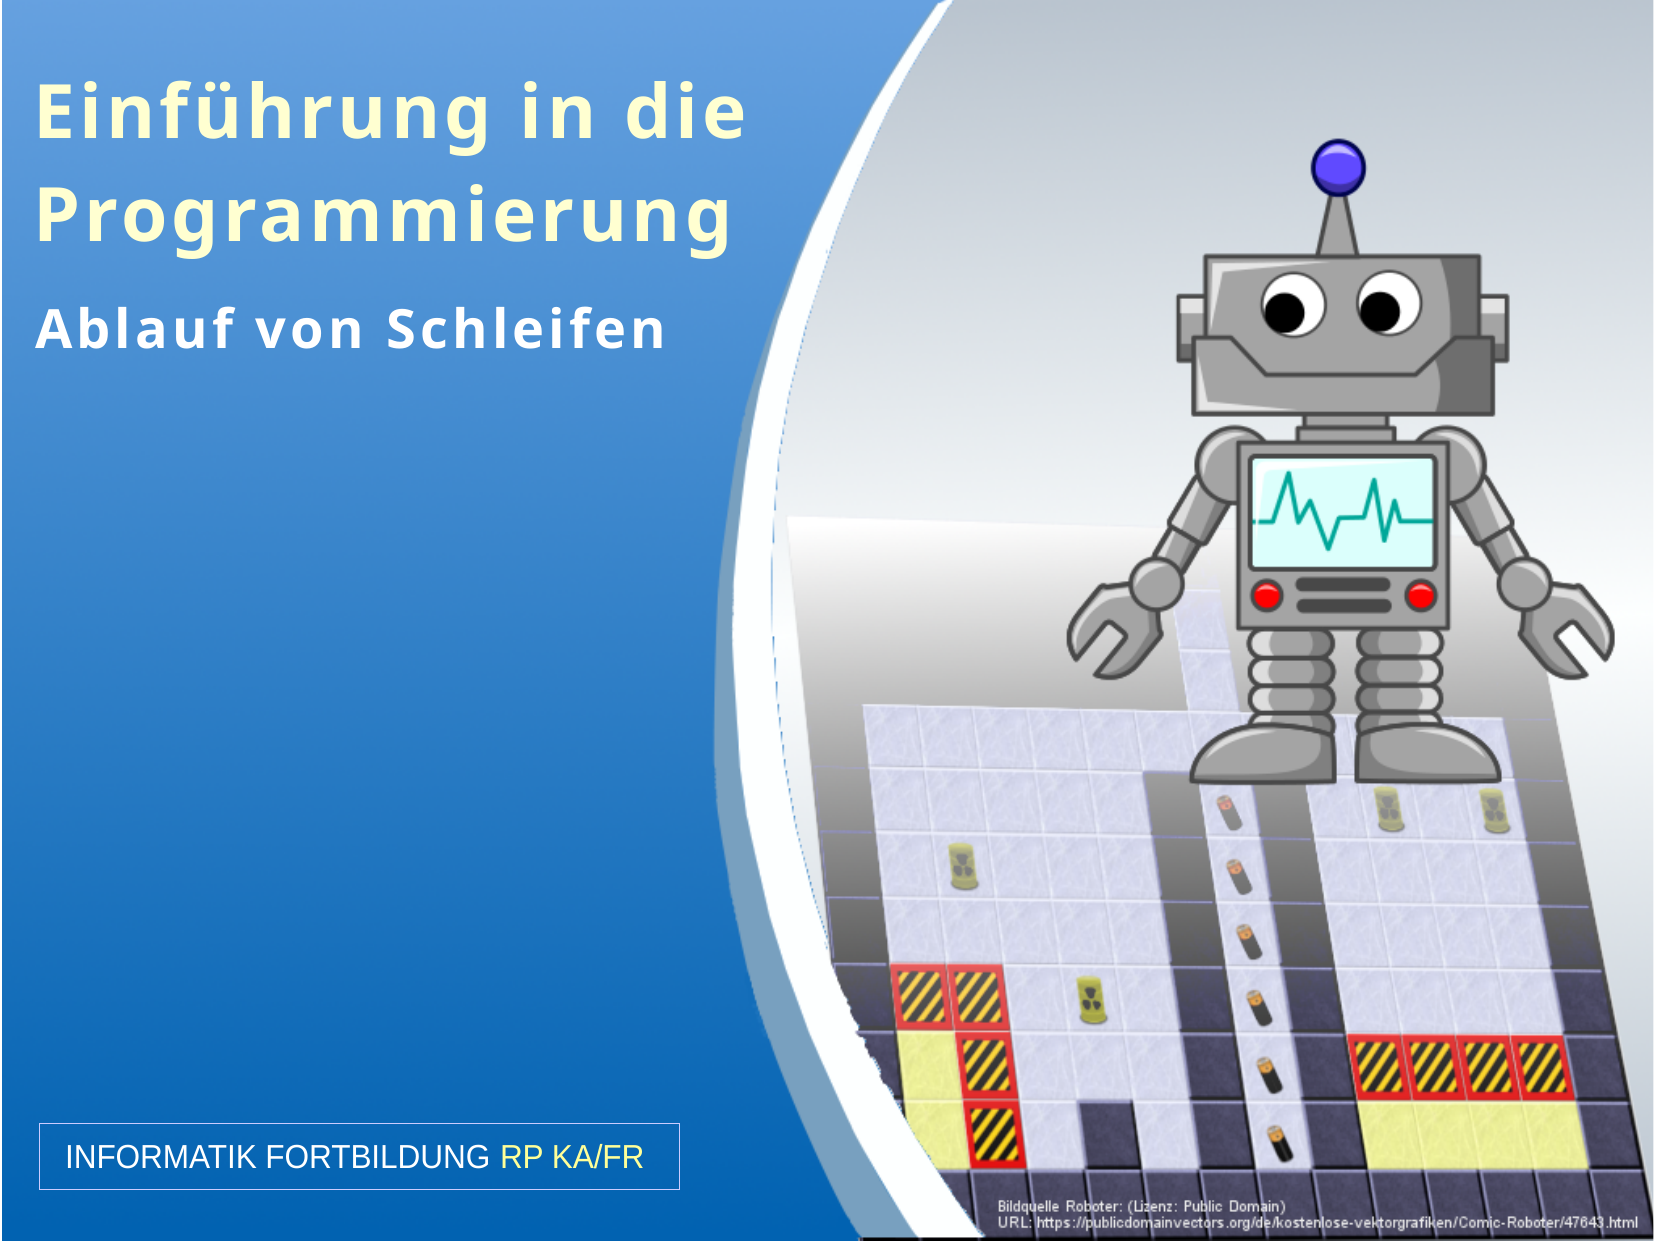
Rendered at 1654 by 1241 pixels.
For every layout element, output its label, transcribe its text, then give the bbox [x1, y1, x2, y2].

picture [2, 0, 1654, 1241]
text_box Ablauf von Schleifen [20, 282, 804, 569]
text_box INFORMATIK FORTBILDUNG RP KA/FR [39, 1123, 680, 1190]
text_box Einführung in die Programmierung [18, 51, 897, 416]
